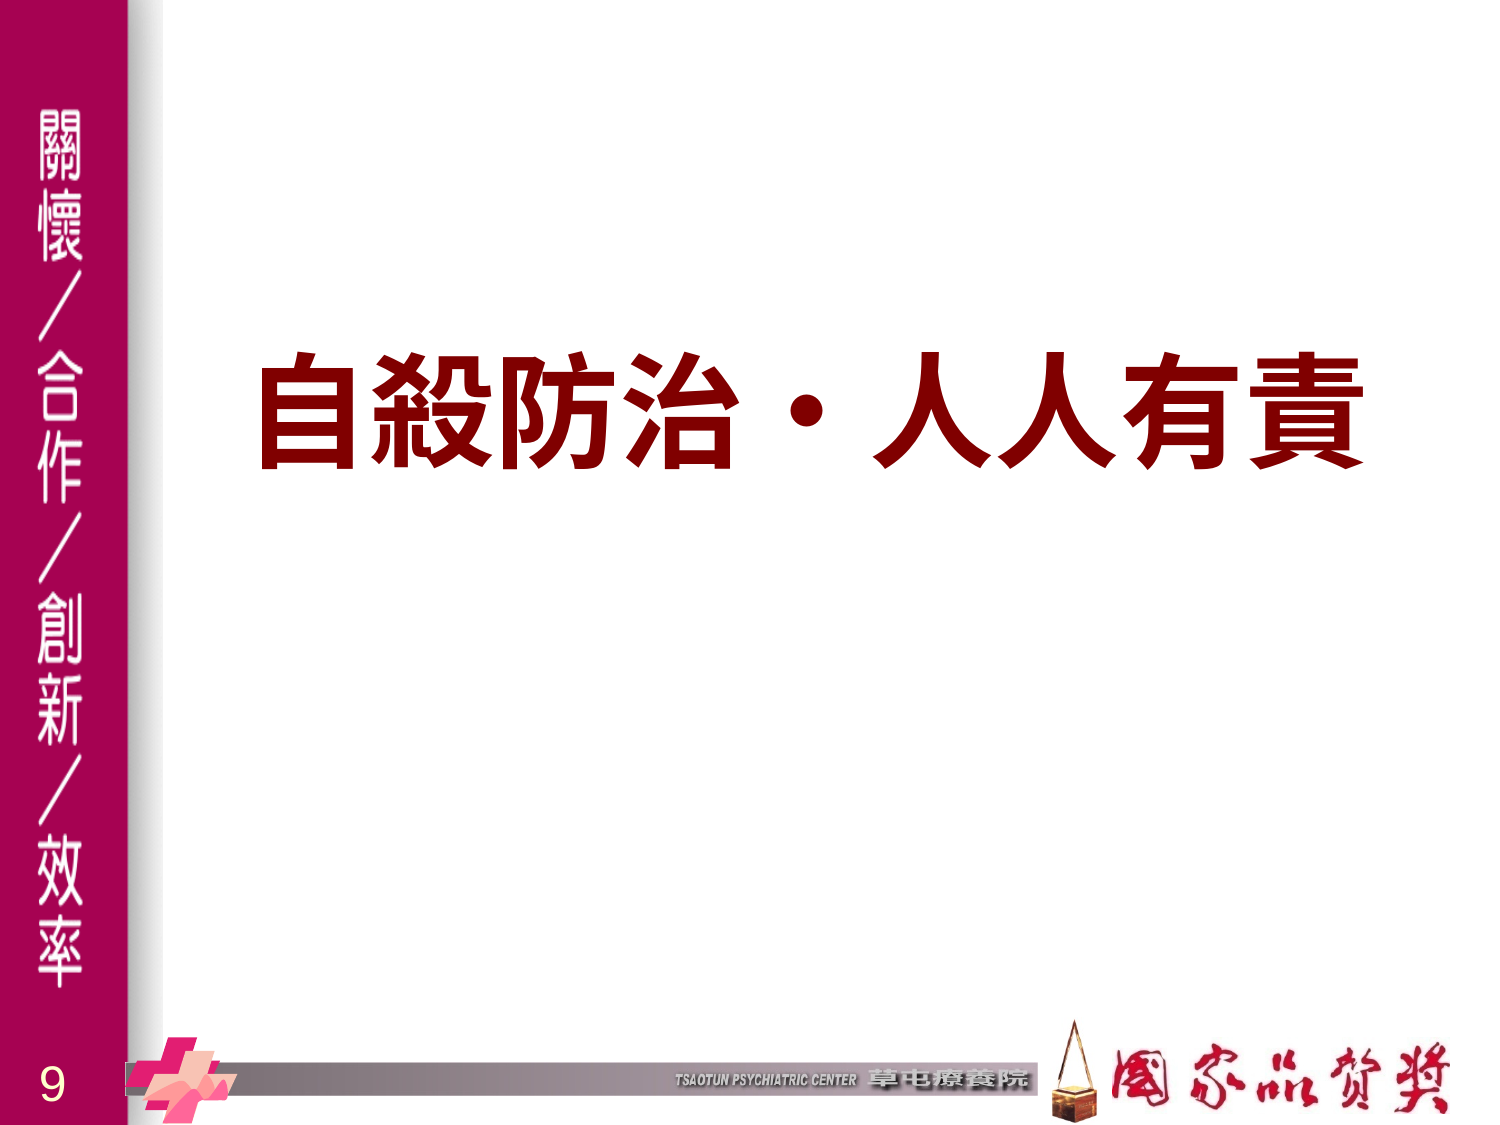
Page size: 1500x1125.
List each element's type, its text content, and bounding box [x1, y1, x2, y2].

title 自殺防治‧人人有責 [147, 311, 1467, 492]
text_box [23, 1043, 337, 1119]
